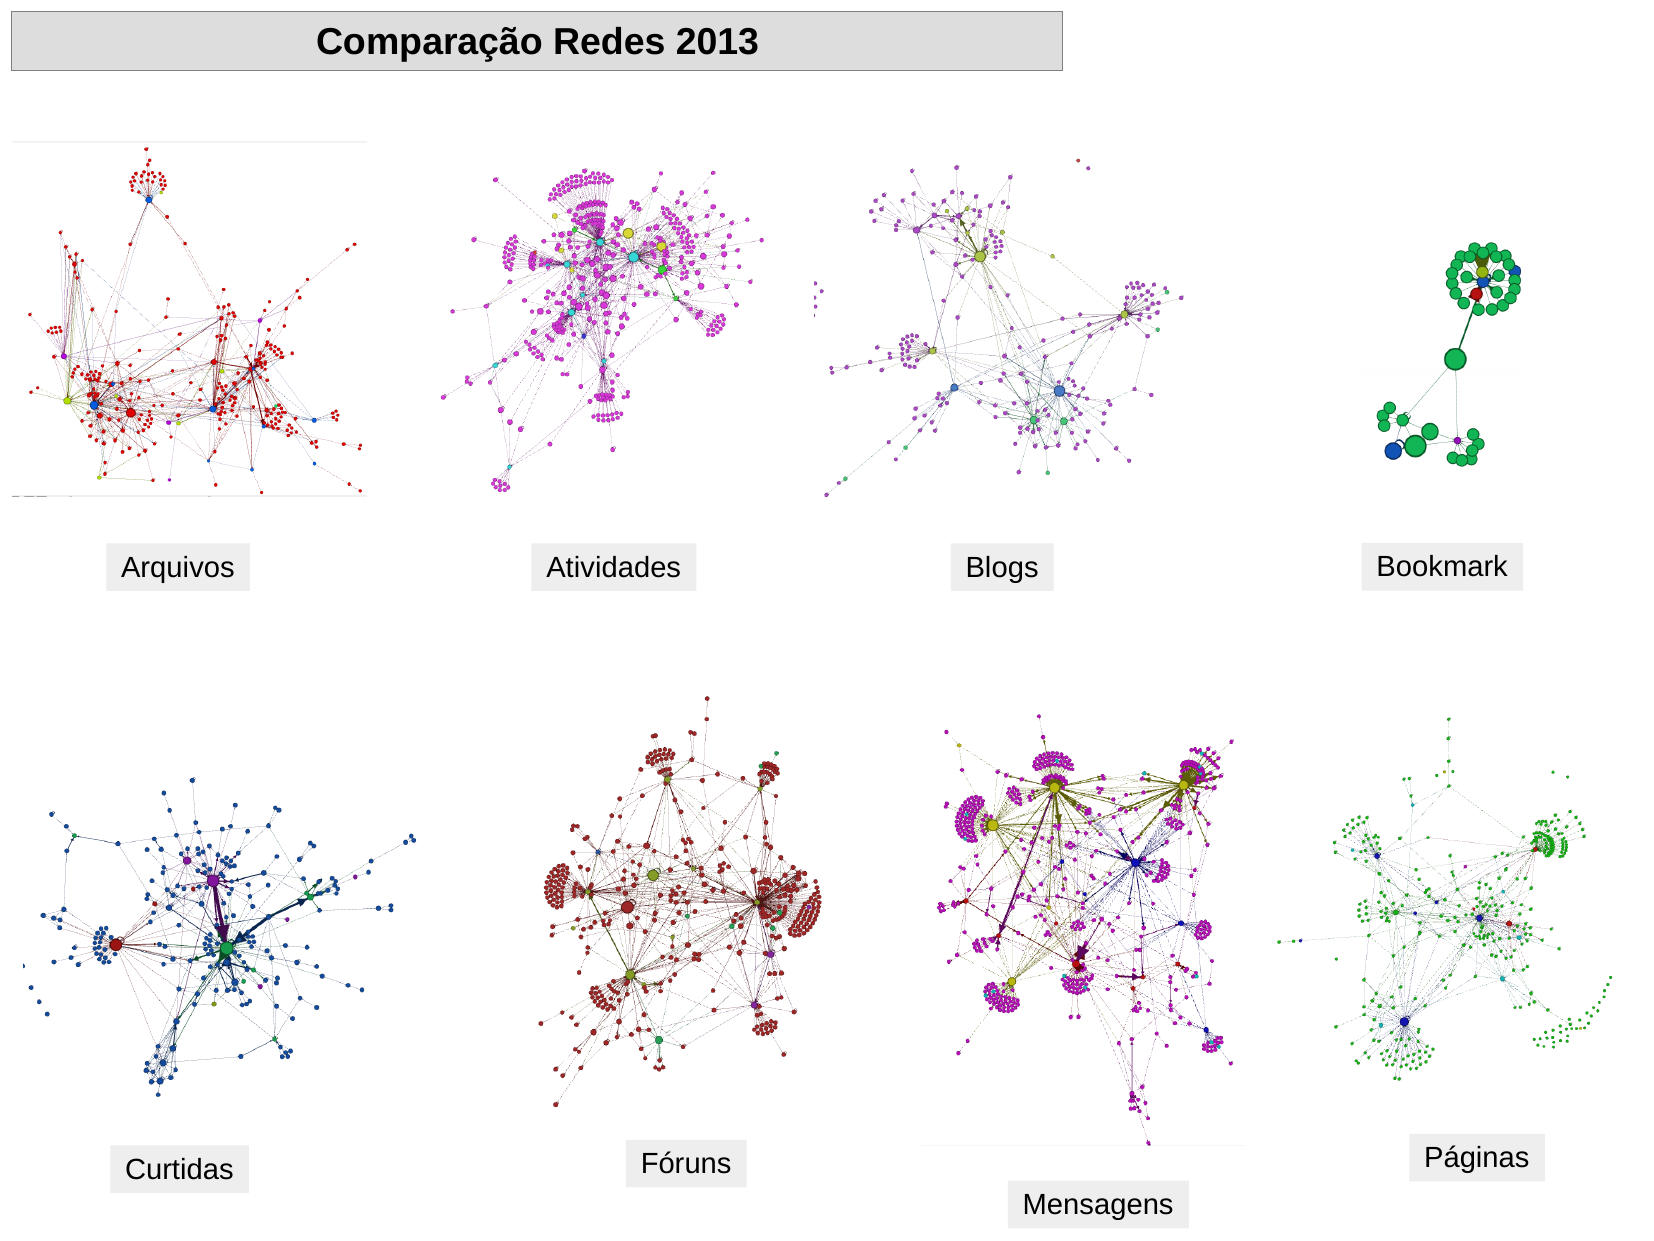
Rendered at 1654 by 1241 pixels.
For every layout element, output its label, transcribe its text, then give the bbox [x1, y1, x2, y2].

picture [12, 141, 367, 497]
picture [23, 774, 421, 1099]
picture [519, 694, 826, 1111]
picture [814, 153, 1191, 506]
text_box Curtidas [110, 1145, 249, 1193]
picture [1358, 236, 1524, 477]
text_box Páginas [1409, 1133, 1545, 1182]
picture [921, 706, 1245, 1146]
picture [425, 153, 780, 498]
text_box Blogs [950, 543, 1054, 591]
text_box Comparação Redes 2013 [11, 11, 1063, 71]
text_box Fóruns [625, 1139, 747, 1188]
text_box Mensagens [1007, 1180, 1189, 1229]
text_box Arquivos [106, 543, 250, 591]
text_box Atividades [531, 543, 696, 591]
picture [1272, 708, 1619, 1087]
text_box Bookmark [1361, 542, 1524, 591]
